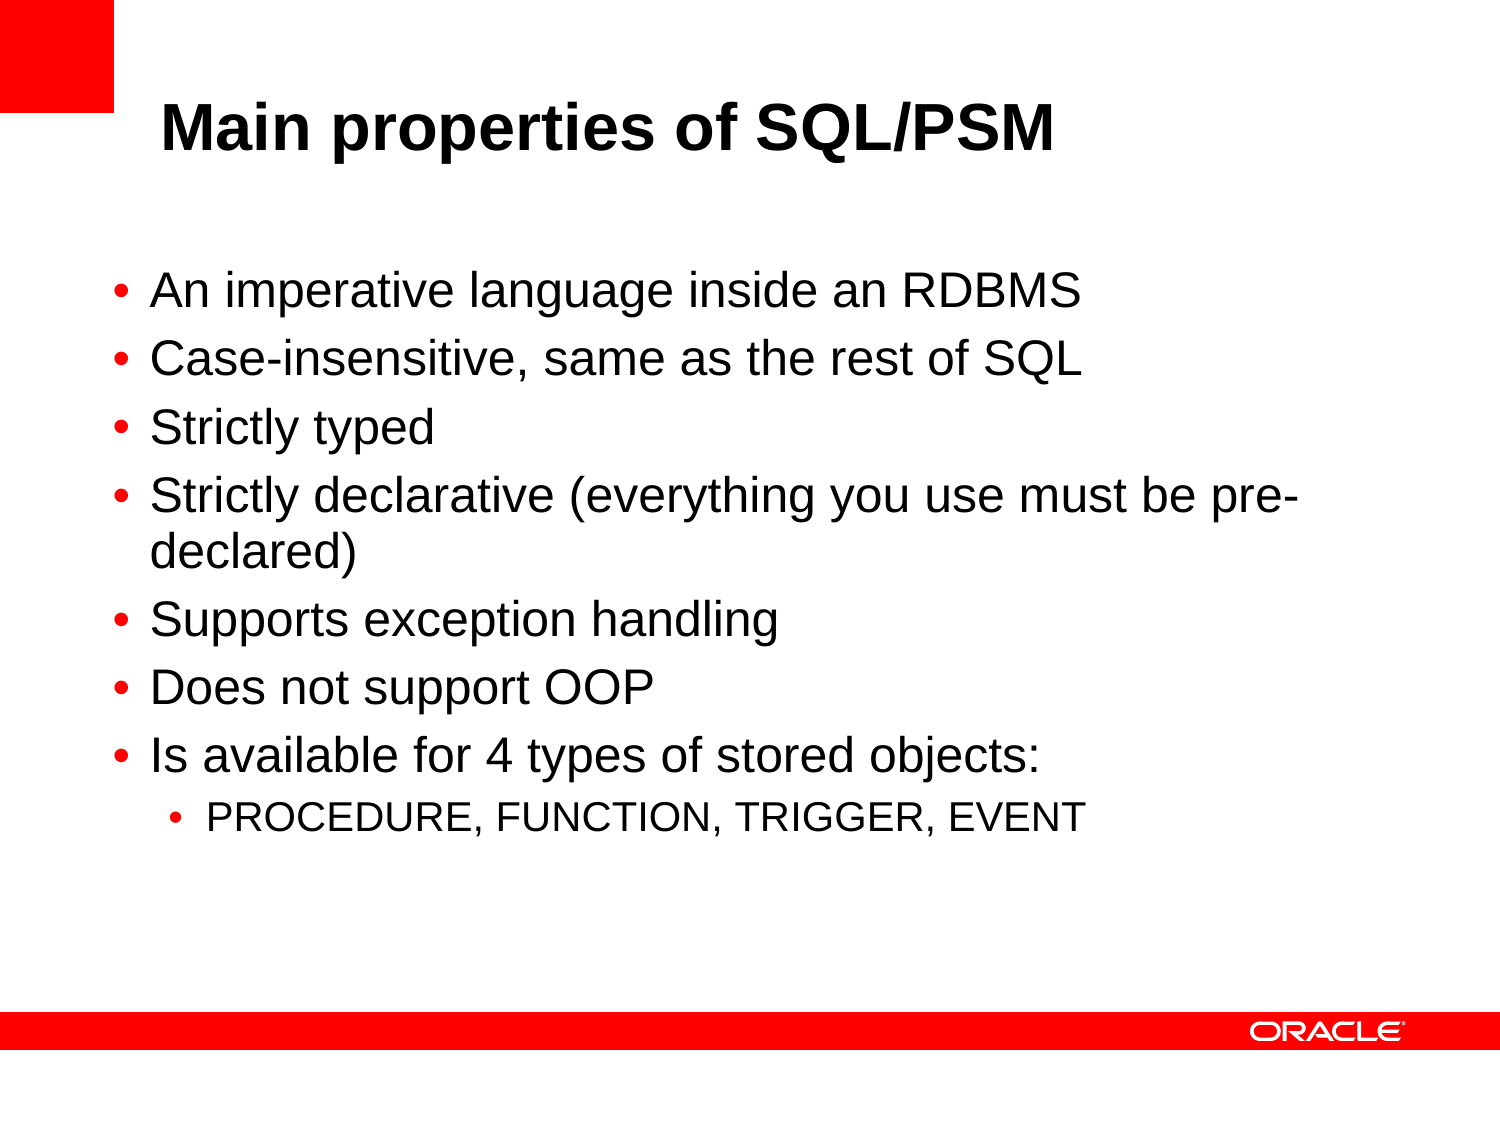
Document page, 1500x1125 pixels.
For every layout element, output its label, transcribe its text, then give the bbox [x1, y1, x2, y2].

title Main properties of SQL/PSM [145, 42, 1390, 213]
picture [0, 1012, 1500, 1050]
picture [0, 0, 114, 113]
list An imperative language inside an RDBMS Case-insensitive, same as the rest of SQL Strictly typed Strictly declarative (everything you use must be pre-declared) Supports exception handling Does not support OOP Is available for 4 types of stored objects: PROCEDURE, FUNCTION, TRIGGER, EVENT [112, 262, 1349, 1005]
